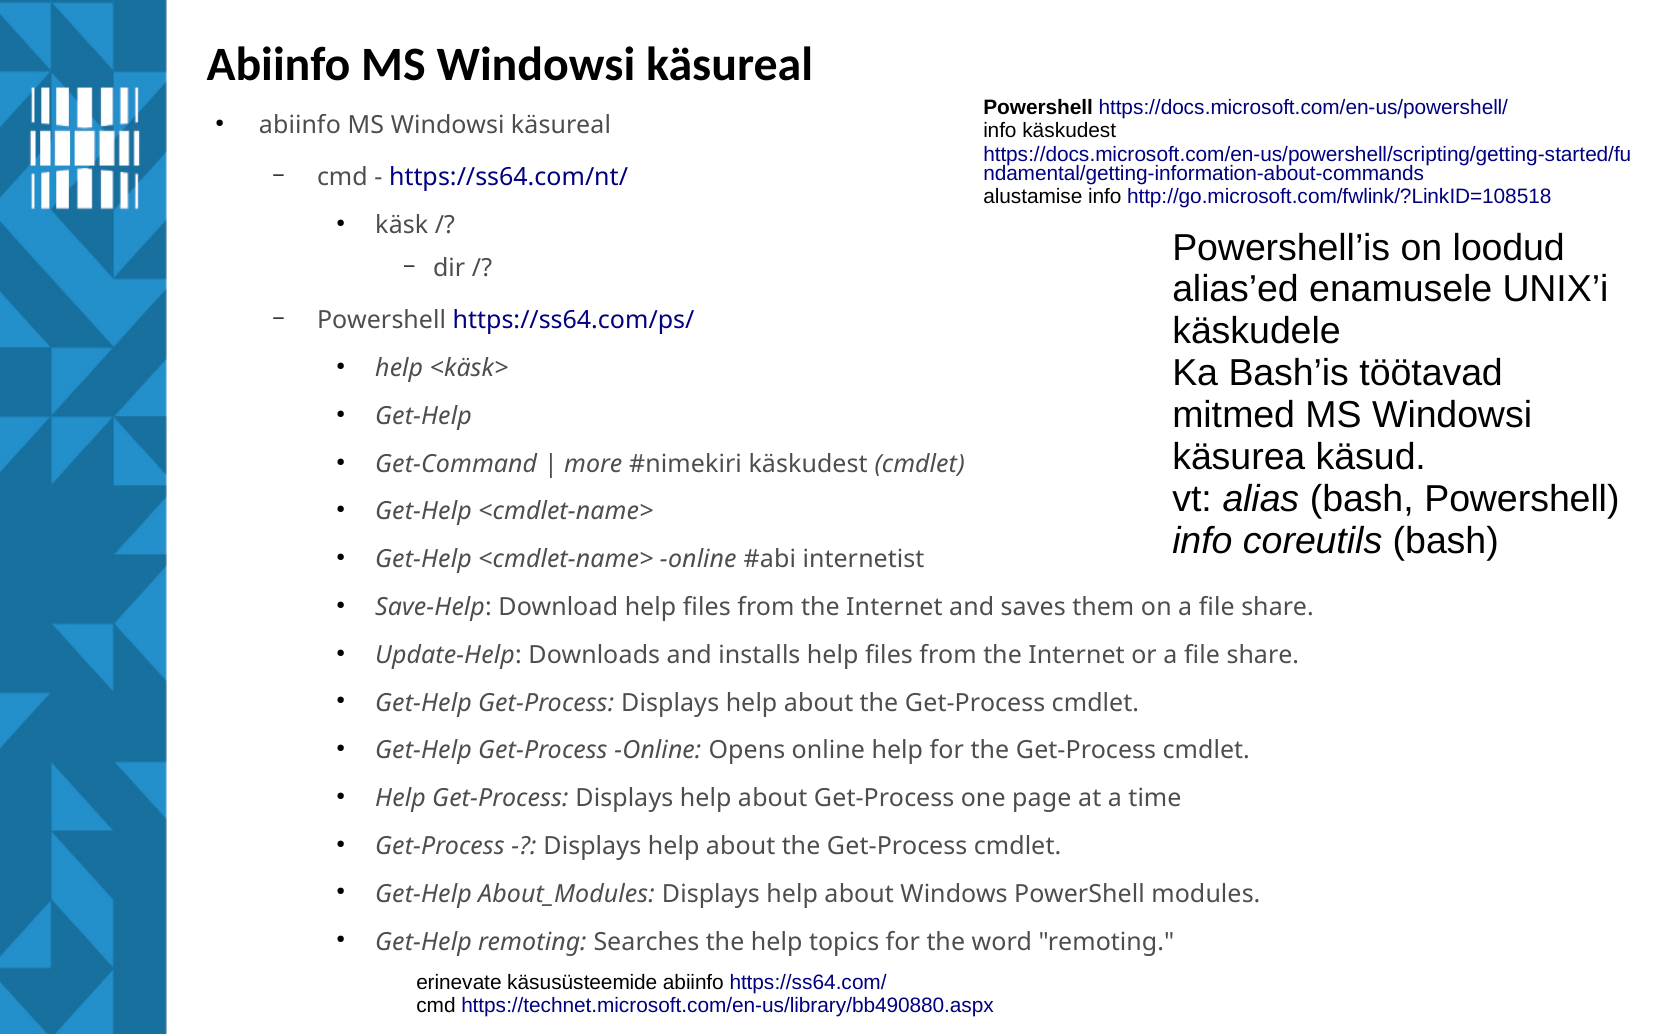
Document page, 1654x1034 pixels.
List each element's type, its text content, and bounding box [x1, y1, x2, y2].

list abiinfo MS Windowsi käsureal cmd - https://ss64.com/nt/ käsk /? dir /? Powershell https://ss64.com/ps/ help <käsk> Get-Help Get-Command | more #nimekiri käskudest (cmdlet) Get-Help <cmdlet-name> Get-Help <cmdlet-name> -online #abi internetist Save-Help: Download help files from the Internet and saves them on a file share. Update-Help: Downloads and installs help files from the Internet or a file share. Get-Help Get-Process: Displays help about the Get-Process cmdlet. Get-Help Get-Process -Online: Opens online help for the Get-Process cmdlet. Help Get-Process: Displays help about Get-Process one page at a time Get-Process -?: Displays help about the Get-Process cmdlet. Get-Help About_Modules: Displays help about Windows PowerShell modules. Get-Help remoting: Searches the help topics for the word "remoting." [200, 106, 1607, 964]
title Abiinfo MS Windowsi käsureal [206, 29, 1430, 106]
text_box Powershell’is on loodud alias’ed enamusele UNIX’i käskudele Ka Bash’is töötavad mitmed MS Windowsi käsurea käsud. vt: alias (bash, Powershell) info coreutils (bash) [1157, 218, 1642, 570]
text_box Powershell https://docs.microsoft.com/en-us/powershell/ info käskudest https://docs.microsoft.com/en-us/powershell/scripting/getting-started/fundamental/getting-information-about-commands alustamise info http://go.microsoft.com/fwlink/?LinkID=108518 [968, 88, 1654, 220]
text_box erinevate käsusüsteemide abiinfo https://ss64.com/ cmd https://technet.microsoft.com/en-us/library/bb490880.aspx [401, 963, 1040, 1025]
picture [42, 108, 132, 208]
